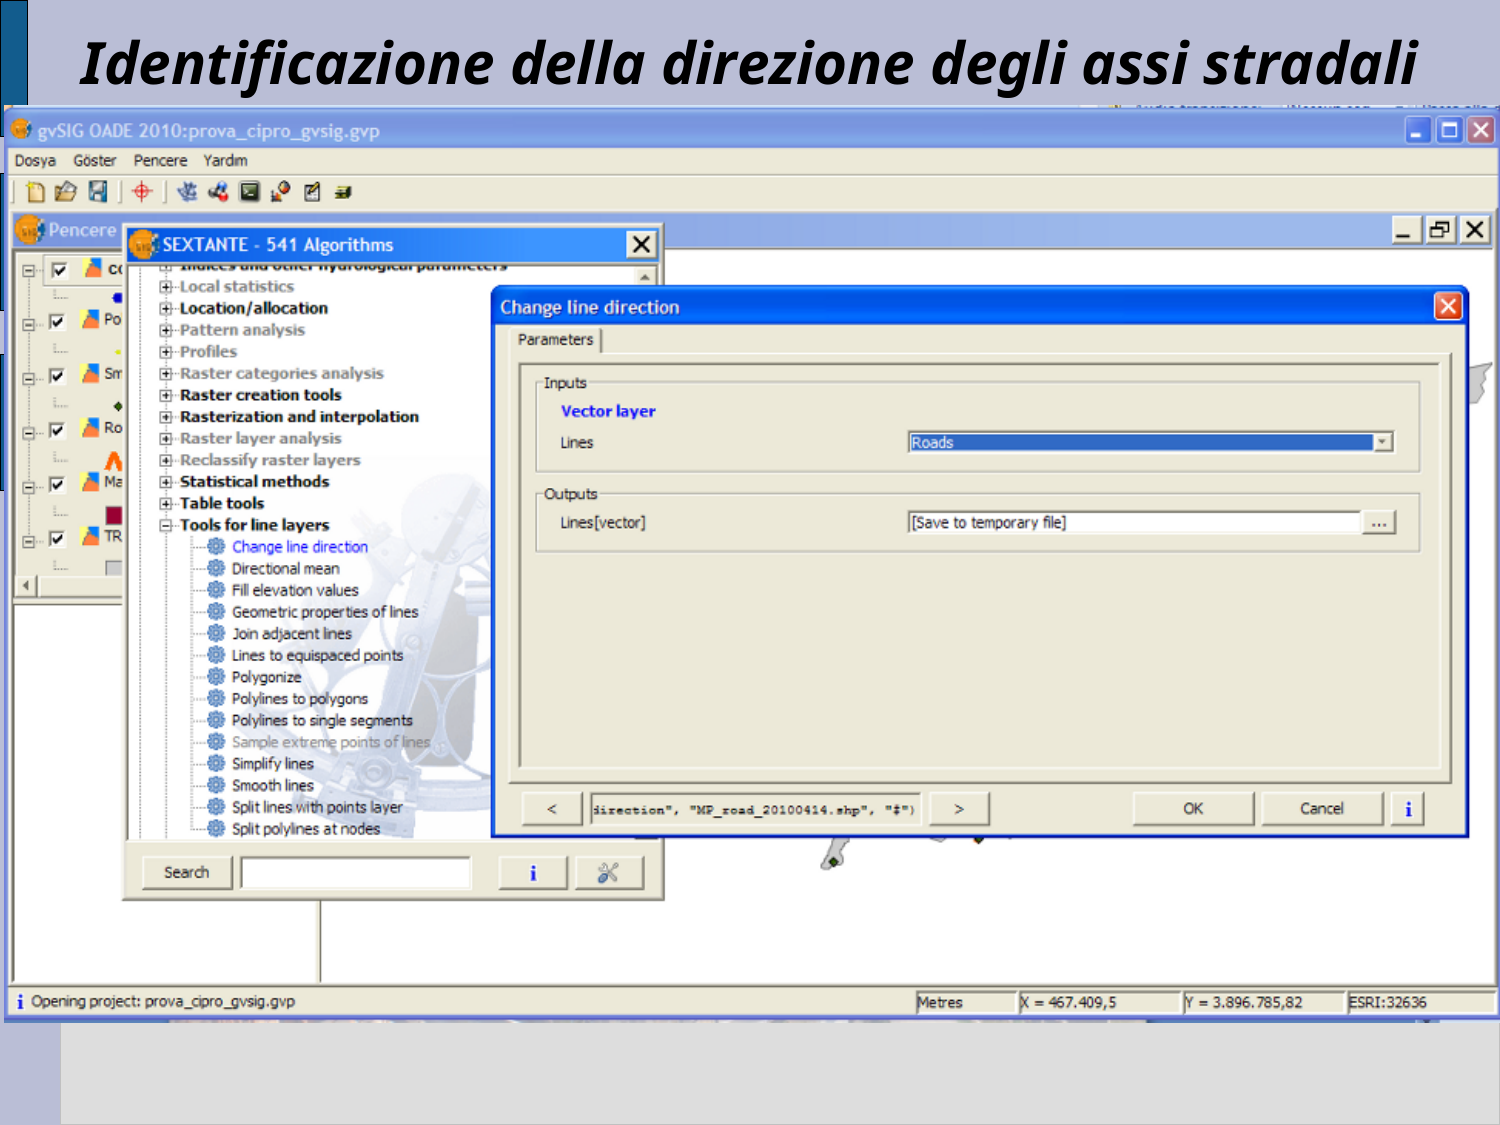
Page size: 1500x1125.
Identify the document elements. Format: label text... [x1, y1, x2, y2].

picture [4, 105, 1500, 1023]
text_box Identificazione della direzione degli assi stradali [0, 19, 1500, 105]
